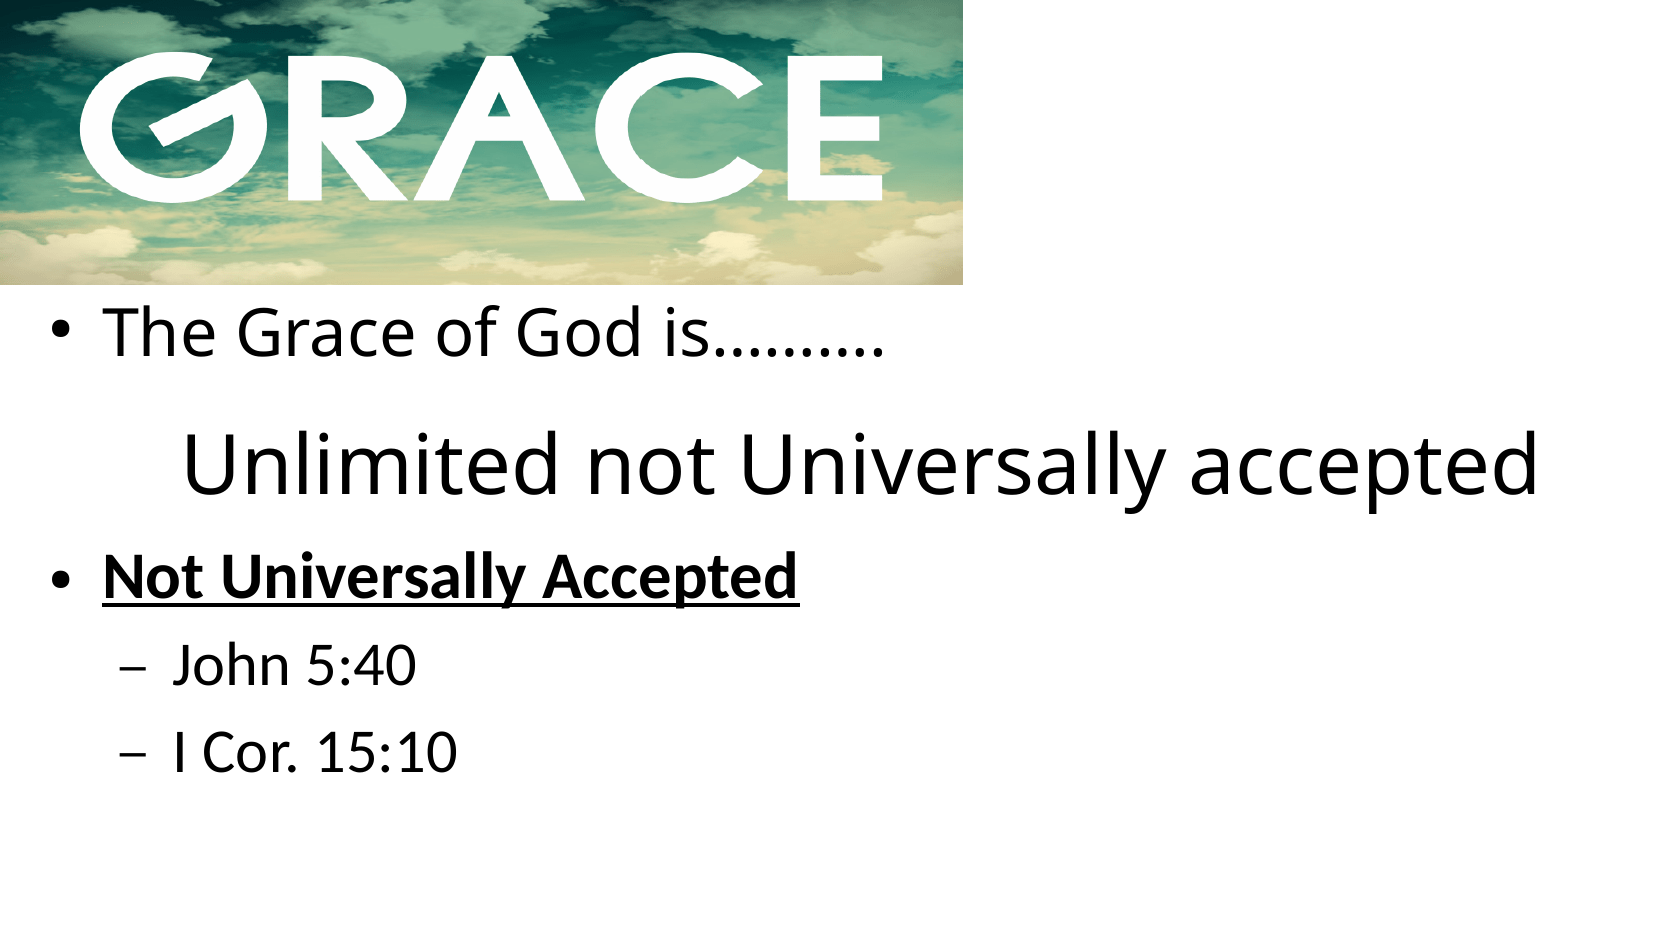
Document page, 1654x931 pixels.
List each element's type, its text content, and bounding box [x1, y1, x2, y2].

picture [0, 0, 963, 286]
list The Grace of God is………. Unlimited not Universally accepted Not Universally Accepted John 5:40 I Cor. 15:10 [31, 285, 1622, 916]
